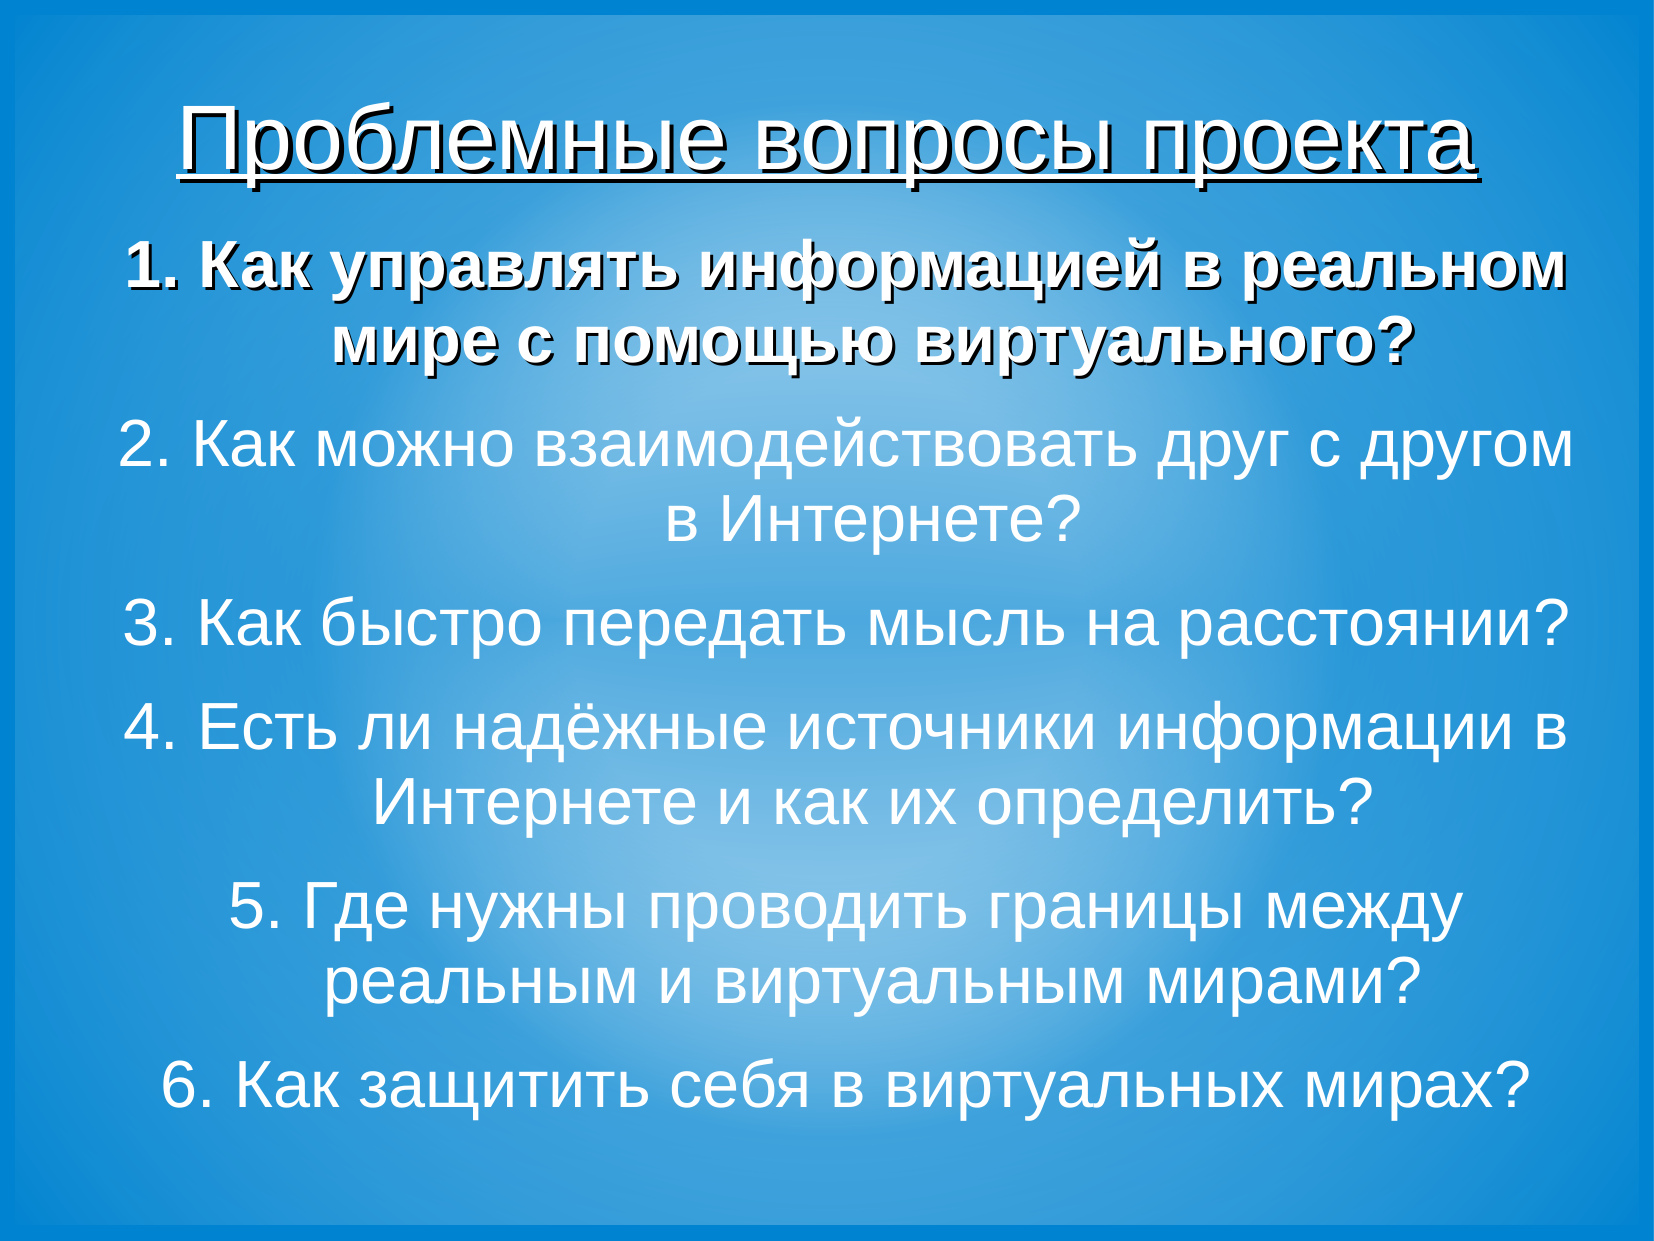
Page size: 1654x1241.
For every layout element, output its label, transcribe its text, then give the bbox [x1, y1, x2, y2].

list Как управлять информацией в реальном мире с помощью виртуального? Как можно взаимодействовать друг с другом в Интернете? Как быстро передать мысль на расстоянии? Есть ли надёжные источники информации в Интернете и как их определить? Где нужны проводить границы между реальным и виртуальным мирами? Как защитить себя в виртуальных мирах? [94, 226, 1583, 947]
title Проблемные вопросы проекта [82, 56, 1571, 219]
